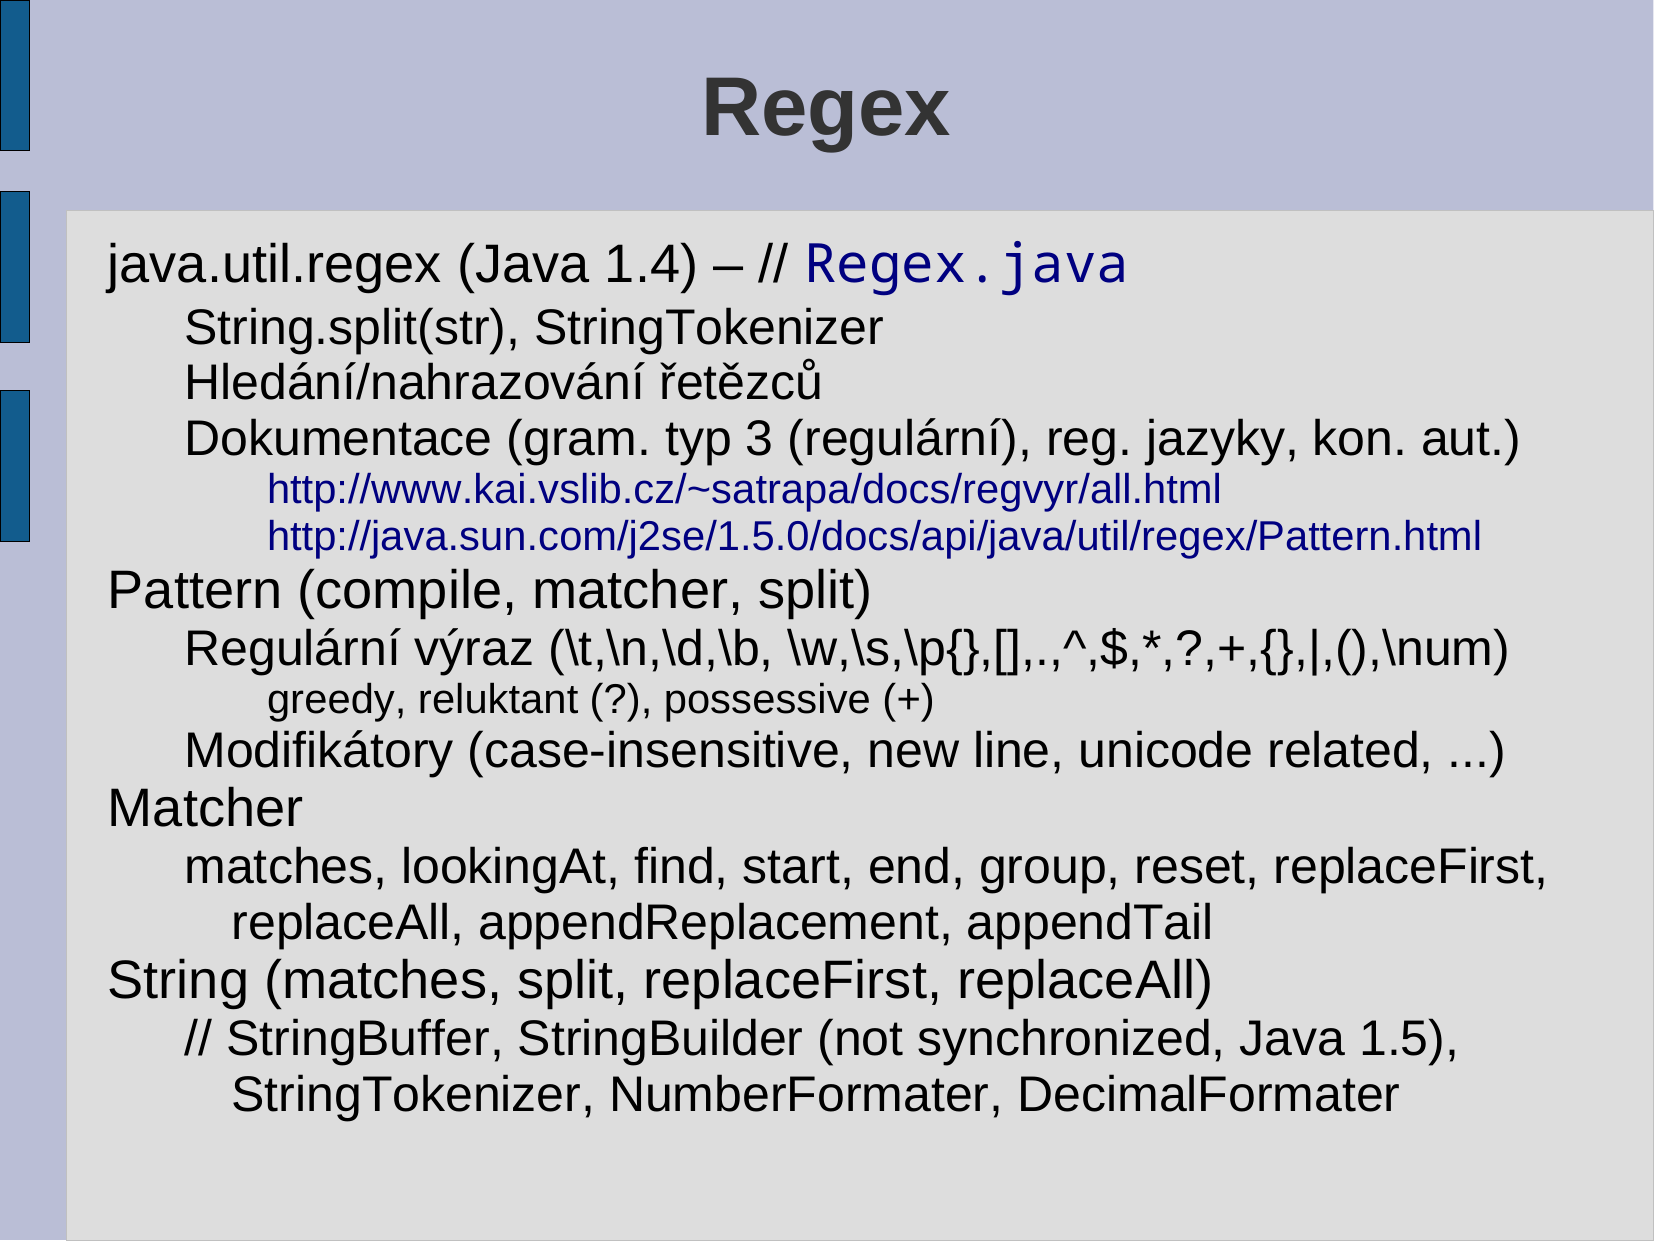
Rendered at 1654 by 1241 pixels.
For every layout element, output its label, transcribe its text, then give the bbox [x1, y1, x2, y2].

list java.util.regex (Java 1.4) – // Regex.java String.split(str), StringTokenizer Hledání/nahrazování řetězců Dokumentace (gram. typ 3 (regulární), reg. jazyky, kon. aut.) http://www.kai.vslib.cz/~satrapa/docs/regvyr/all.html http://java.sun.com/j2se/1.5.0/docs/api/java/util/regex/Pattern.html Pattern (compile, matcher, split) Regulární výraz (\t,\n,\d,\b, \w,\s,\p{},[],.,^,$,*,?,+,{},|,(),\num) greedy, reluktant (?), possessive (+) Modifikátory (case-insensitive, new line, unicode related, ...) Matcher matches, lookingAt, find, start, end, group, reset, replaceFirst, replaceAll, appendReplacement, appendTail String (matches, split, replaceFirst, replaceAll) // StringBuffer, StringBuilder (not synchronized, Java 1.5), StringTokenizer, NumberFormater, DecimalFormater [90, 225, 1576, 1188]
title Regex [120, 17, 1533, 196]
